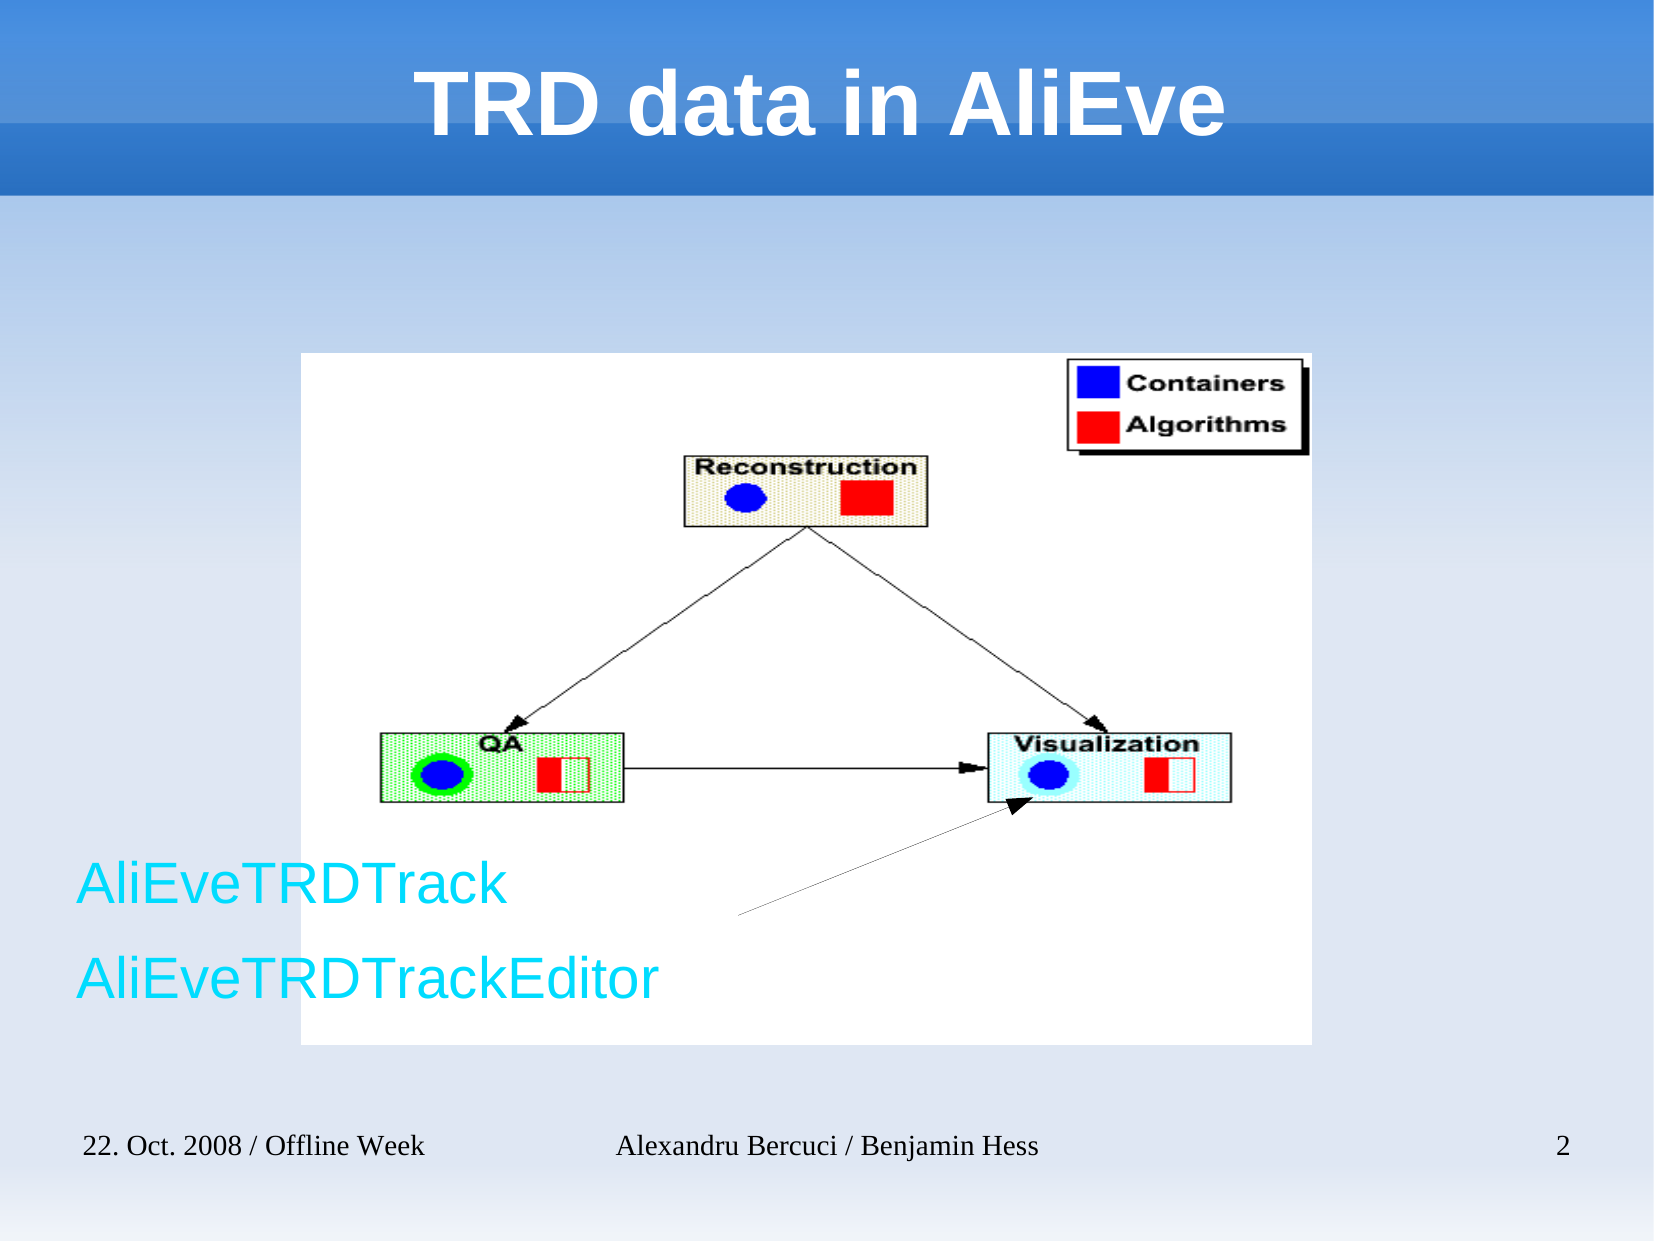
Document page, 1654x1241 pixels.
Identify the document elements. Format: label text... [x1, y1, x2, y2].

title TRD data in AliEve [76, 0, 1565, 208]
picture [0, 0, 1654, 1241]
list AliEveTRDTrack AliEveTRDTrackEditor [59, 851, 1536, 1211]
